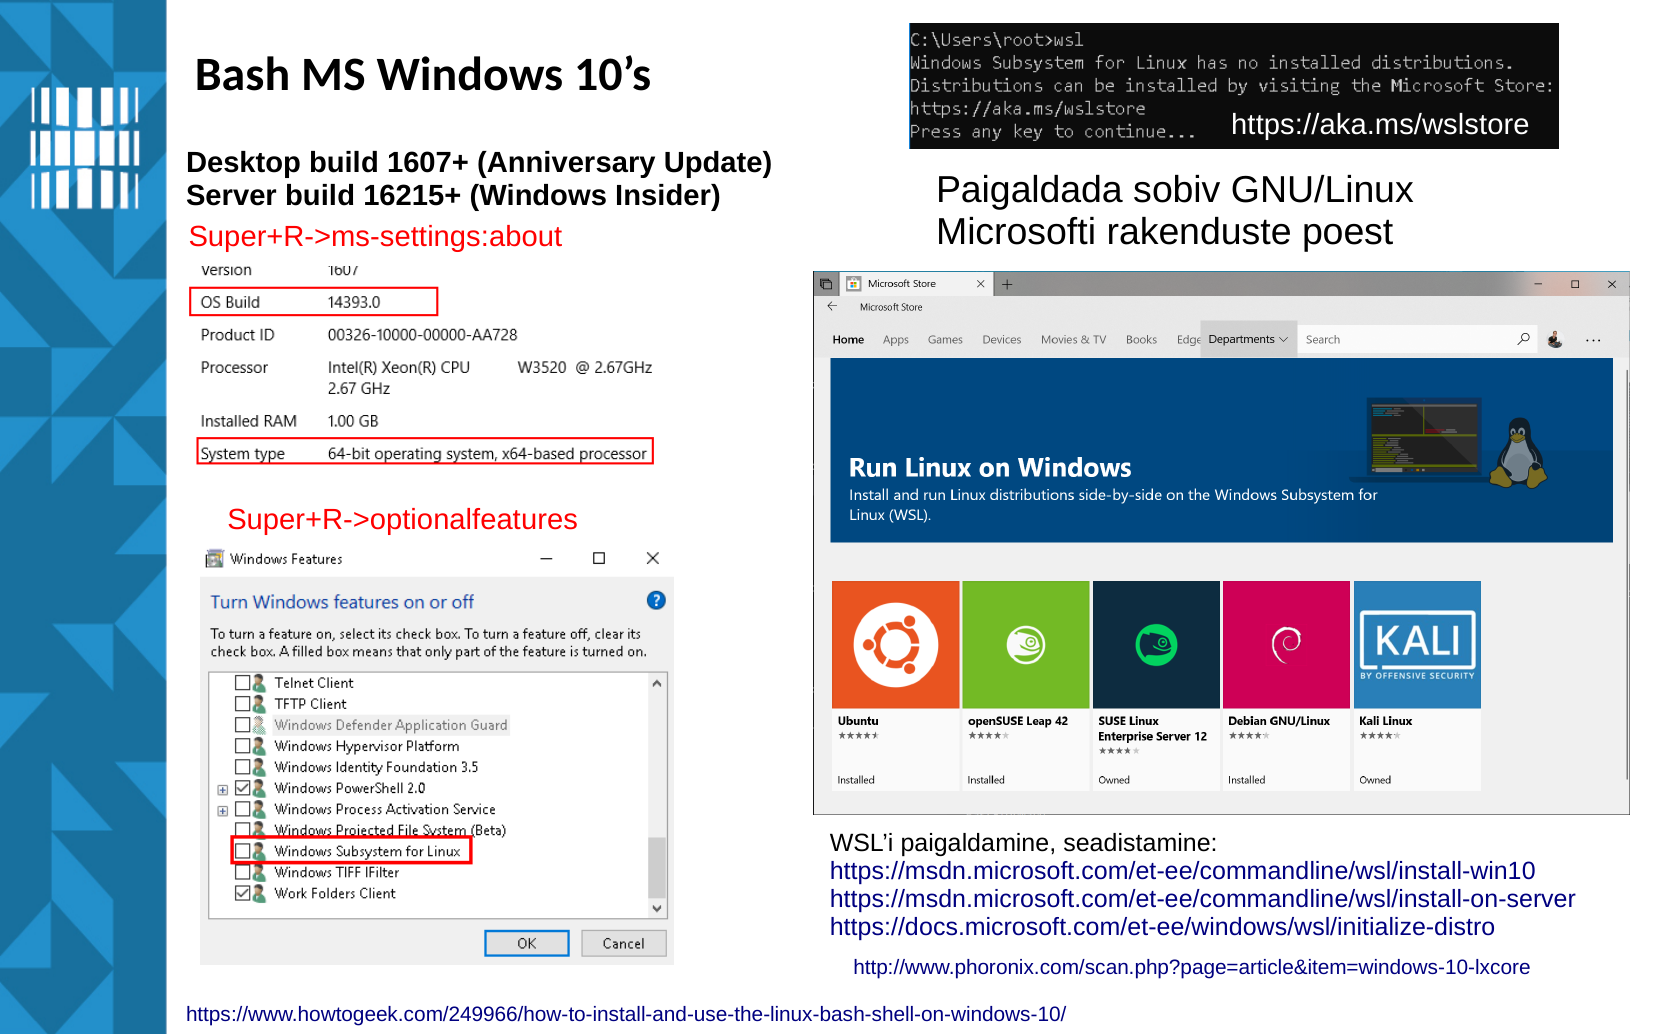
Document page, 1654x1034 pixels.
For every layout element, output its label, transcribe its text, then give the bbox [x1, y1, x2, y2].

picture [813, 271, 1630, 815]
text_box https://www.howtogeek.com/249966/how-to-install-and-use-the-linux-bash-shell-on-windows-10/ [171, 995, 1093, 1034]
picture [200, 543, 674, 965]
picture [42, 108, 132, 208]
title Bash MS Windows 10’s [194, 41, 733, 116]
text_box Super+R->ms-settings:about [173, 212, 609, 261]
text_box WSL’i paigaldamine, seadistamine: https://msdn.microsoft.com/et-ee/commandline/wsl/install-win10 https://msdn.microsoft.com/et-ee/commandline/wsl/install-on-server https://docs.microsoft.com/et-ee/windows/wsl/initialize-distro [814, 821, 1619, 949]
text_box http://www.phoronix.com/scan.php?page=article&item=windows-10-lxcore [838, 948, 1572, 987]
text_box https://aka.ms/wslstore [1216, 100, 1560, 148]
text_box Desktop build 1607+ (Anniversary Update) Server build 16215+ (Windows Insider) [171, 138, 792, 220]
text_box Paigaldada sobiv GNU/Linux Microsofti rakenduste poest [921, 161, 1441, 260]
picture [177, 266, 686, 473]
picture [909, 23, 1559, 149]
text_box Super+R->optionalfeatures [212, 495, 603, 543]
